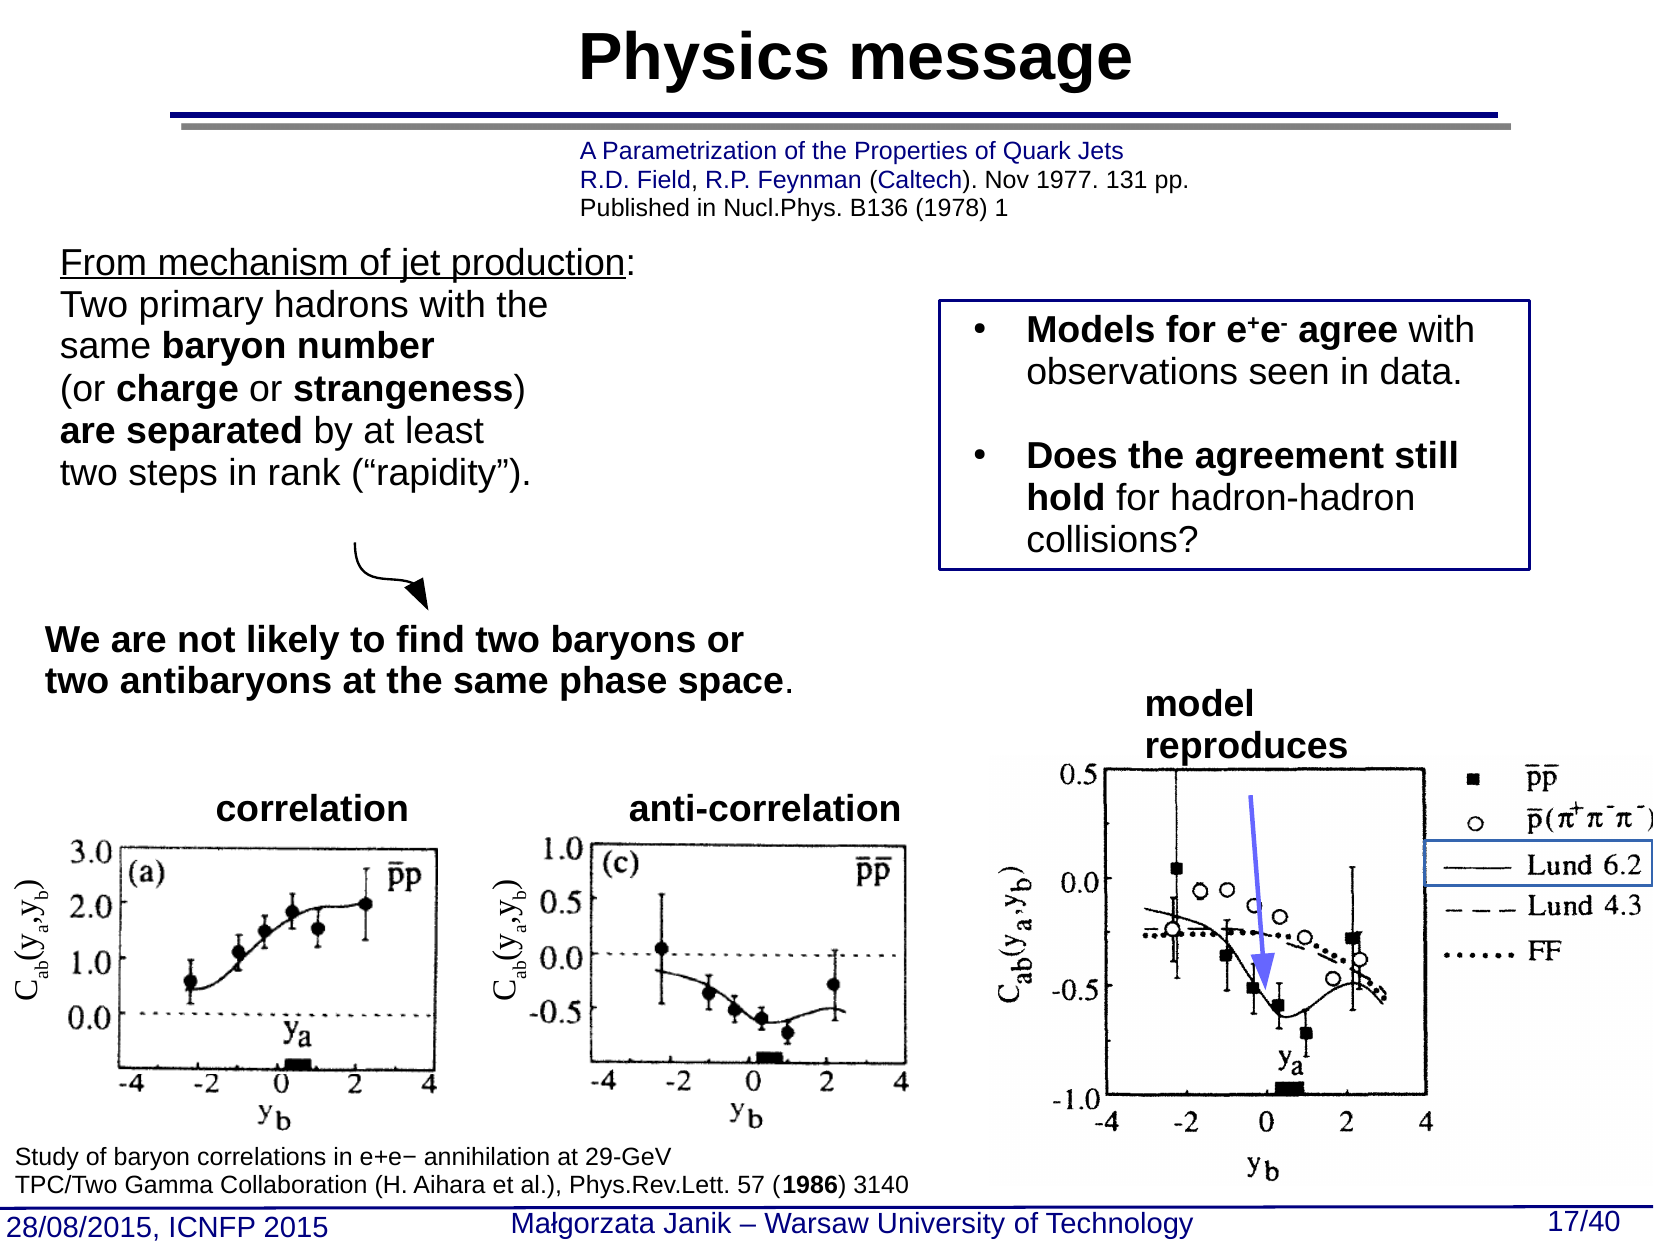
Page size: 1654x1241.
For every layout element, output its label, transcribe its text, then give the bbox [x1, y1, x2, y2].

text_box model reproduces [1129, 675, 1455, 774]
text_box Cab(ya,yb) [0, 809, 60, 1017]
text_box anti-correlation [614, 780, 939, 837]
text_box From mechanism of jet production: Two primary hadrons with the same baryon number (or charge or strangeness) are separated by at least two steps in rank (“rapidity”). [44, 233, 665, 543]
picture [525, 829, 910, 1133]
text_box Models for e+e- agree with observations seen in data. Does the agreement still hold for hadron-hadron collisions? [939, 300, 1530, 570]
text_box Study of baryon correlations in e+e− annihilation at 29-GeV TPC/Two Gamma Collaboration (H. Aihara et al.), Phys.Rev.Lett. 57 (1986) 3140 [0, 1135, 975, 1241]
text_box correlation [200, 780, 438, 926]
title Physics message [76, 0, 1565, 130]
text_box Cab(ya,yb) [478, 809, 538, 1017]
picture [1426, 842, 1651, 884]
picture [53, 818, 438, 1135]
picture [989, 755, 1653, 1186]
text_box A Parametrization of the Properties of Quark Jets R.D. Field, R.P. Feynman (Caltech). Nov 1977. 131 pp. Published in Nucl.Phys. B136 (1978) 1 [565, 130, 1215, 265]
text_box We are not likely to find two baryons or two antibaryons at the same phase space. [29, 610, 827, 729]
